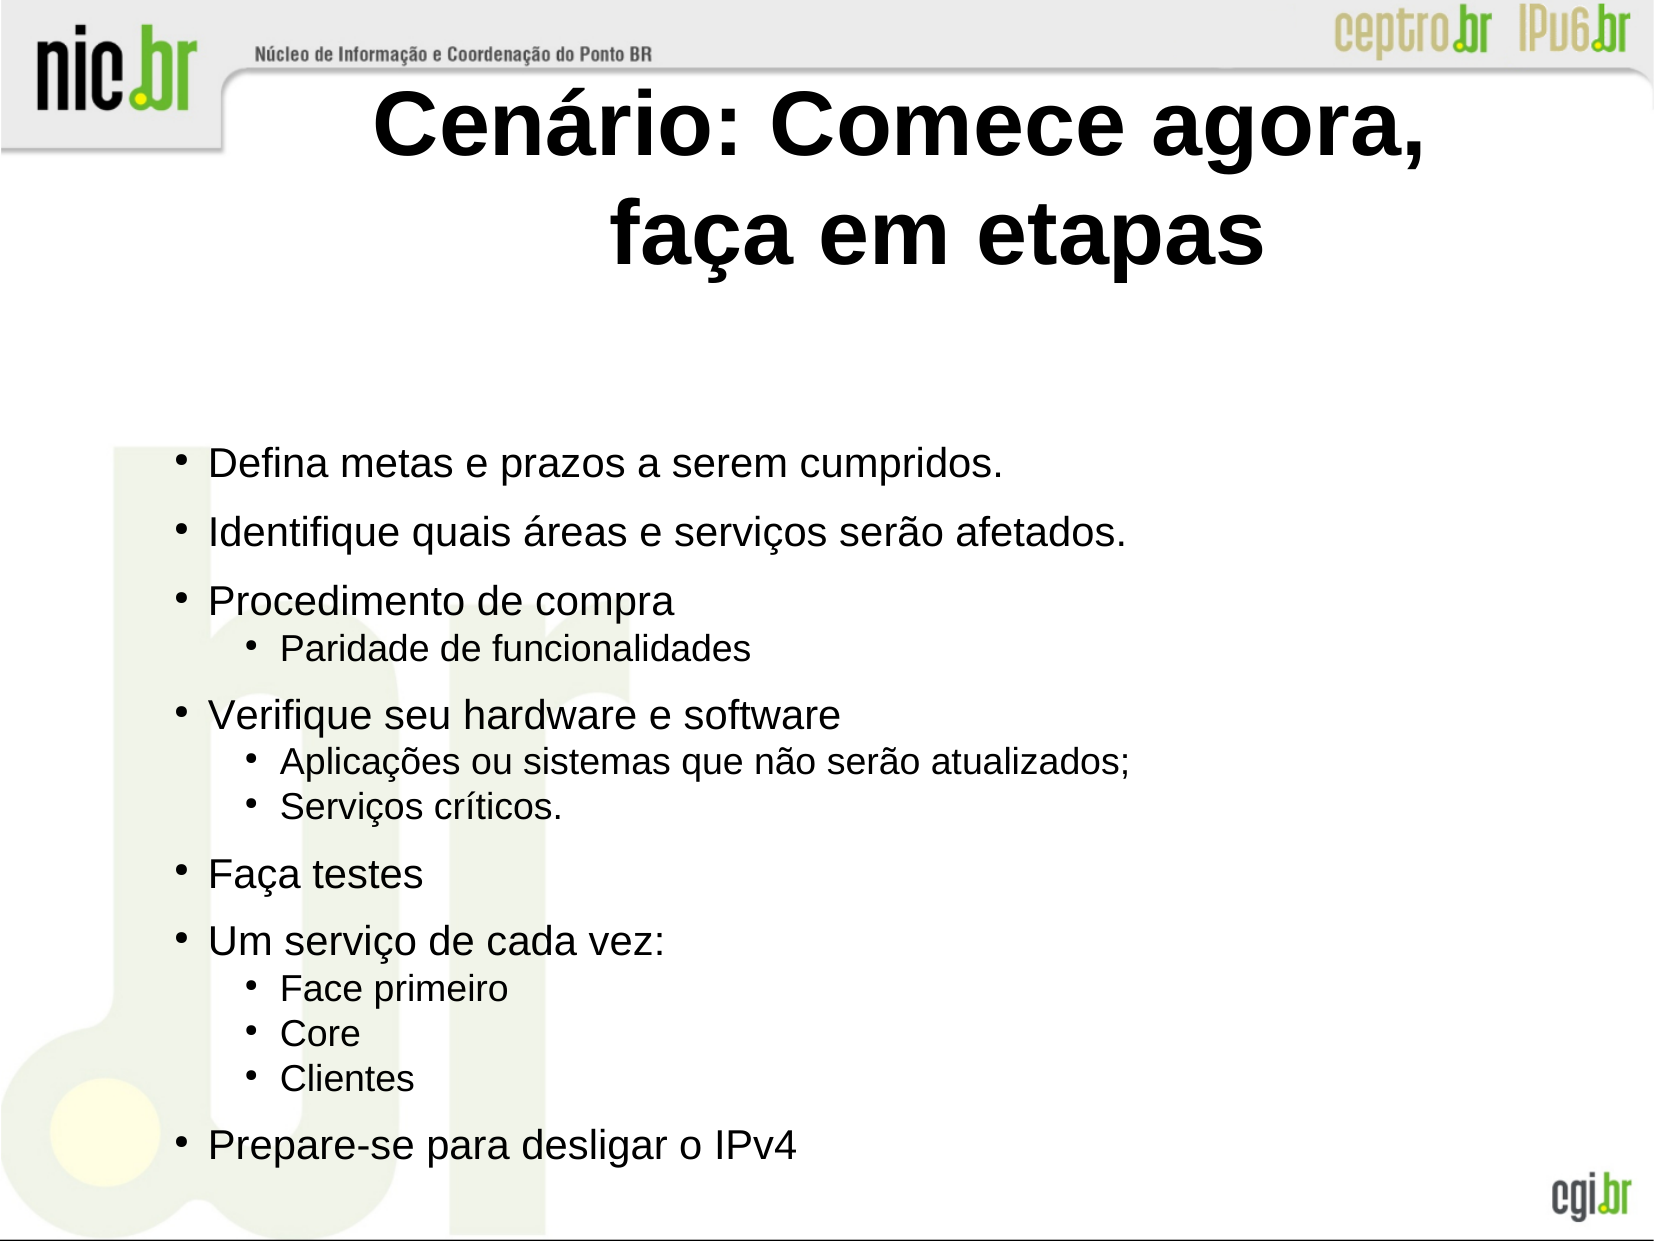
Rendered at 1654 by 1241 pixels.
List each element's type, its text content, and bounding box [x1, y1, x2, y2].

text_box Defina metas e prazos a serem cumpridos. Identifique quais áreas e serviços serão afetados. Procedimento de compra Paridade de funcionalidades Verifique seu hardware e software Aplicações ou sistemas que não serão atualizados; Serviços críticos. Faça testes Um serviço de cada vez: Face primeiro Core Clientes Prepare-se para desligar o IPv4 [159, 428, 1495, 978]
text_box Cenário: Comece agora, faça em etapas [147, 56, 1654, 174]
picture [0, 0, 1654, 1241]
